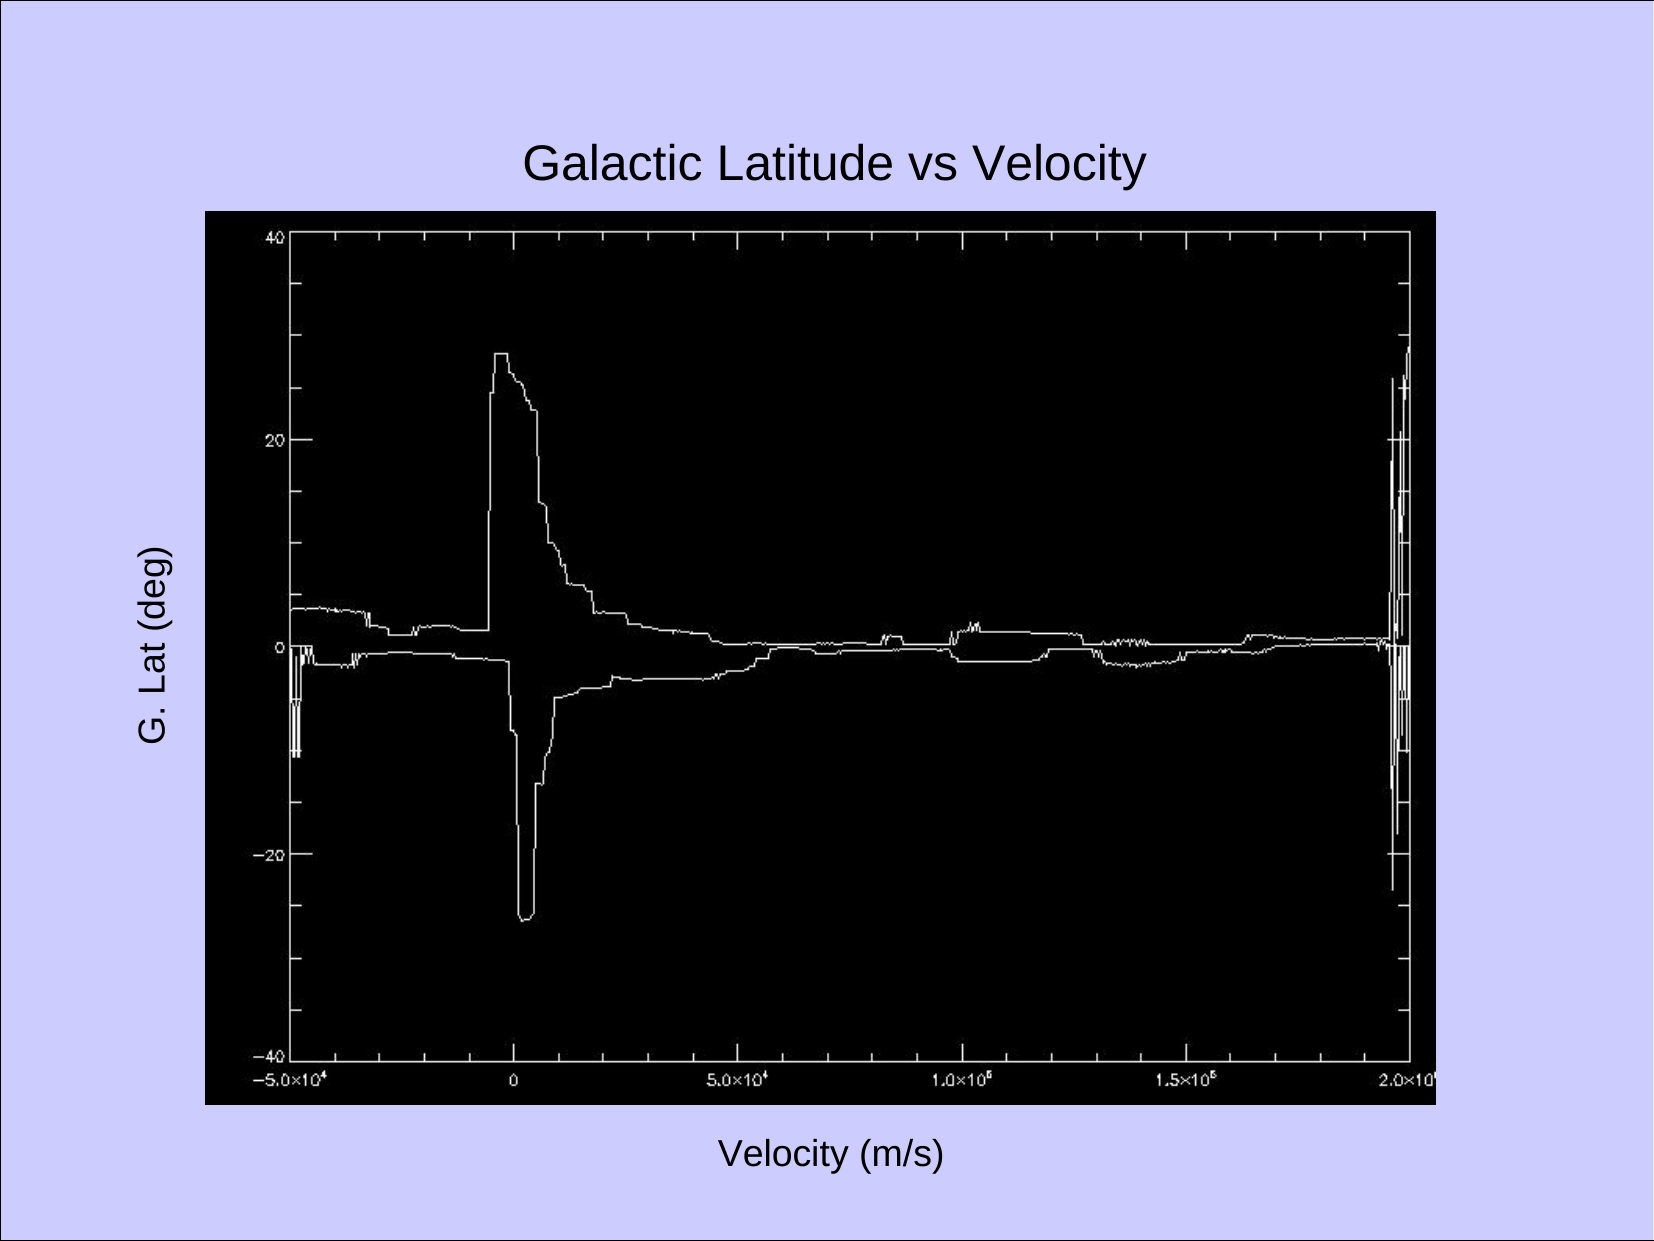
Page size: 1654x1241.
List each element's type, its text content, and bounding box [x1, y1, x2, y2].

text_box G. Lat (deg) [123, 531, 181, 761]
text_box Velocity (m/s) [703, 1125, 961, 1182]
picture [205, 211, 1436, 1105]
text_box Galactic Latitude vs Velocity [422, 128, 1248, 199]
text_box [0, 0, 1654, 1241]
